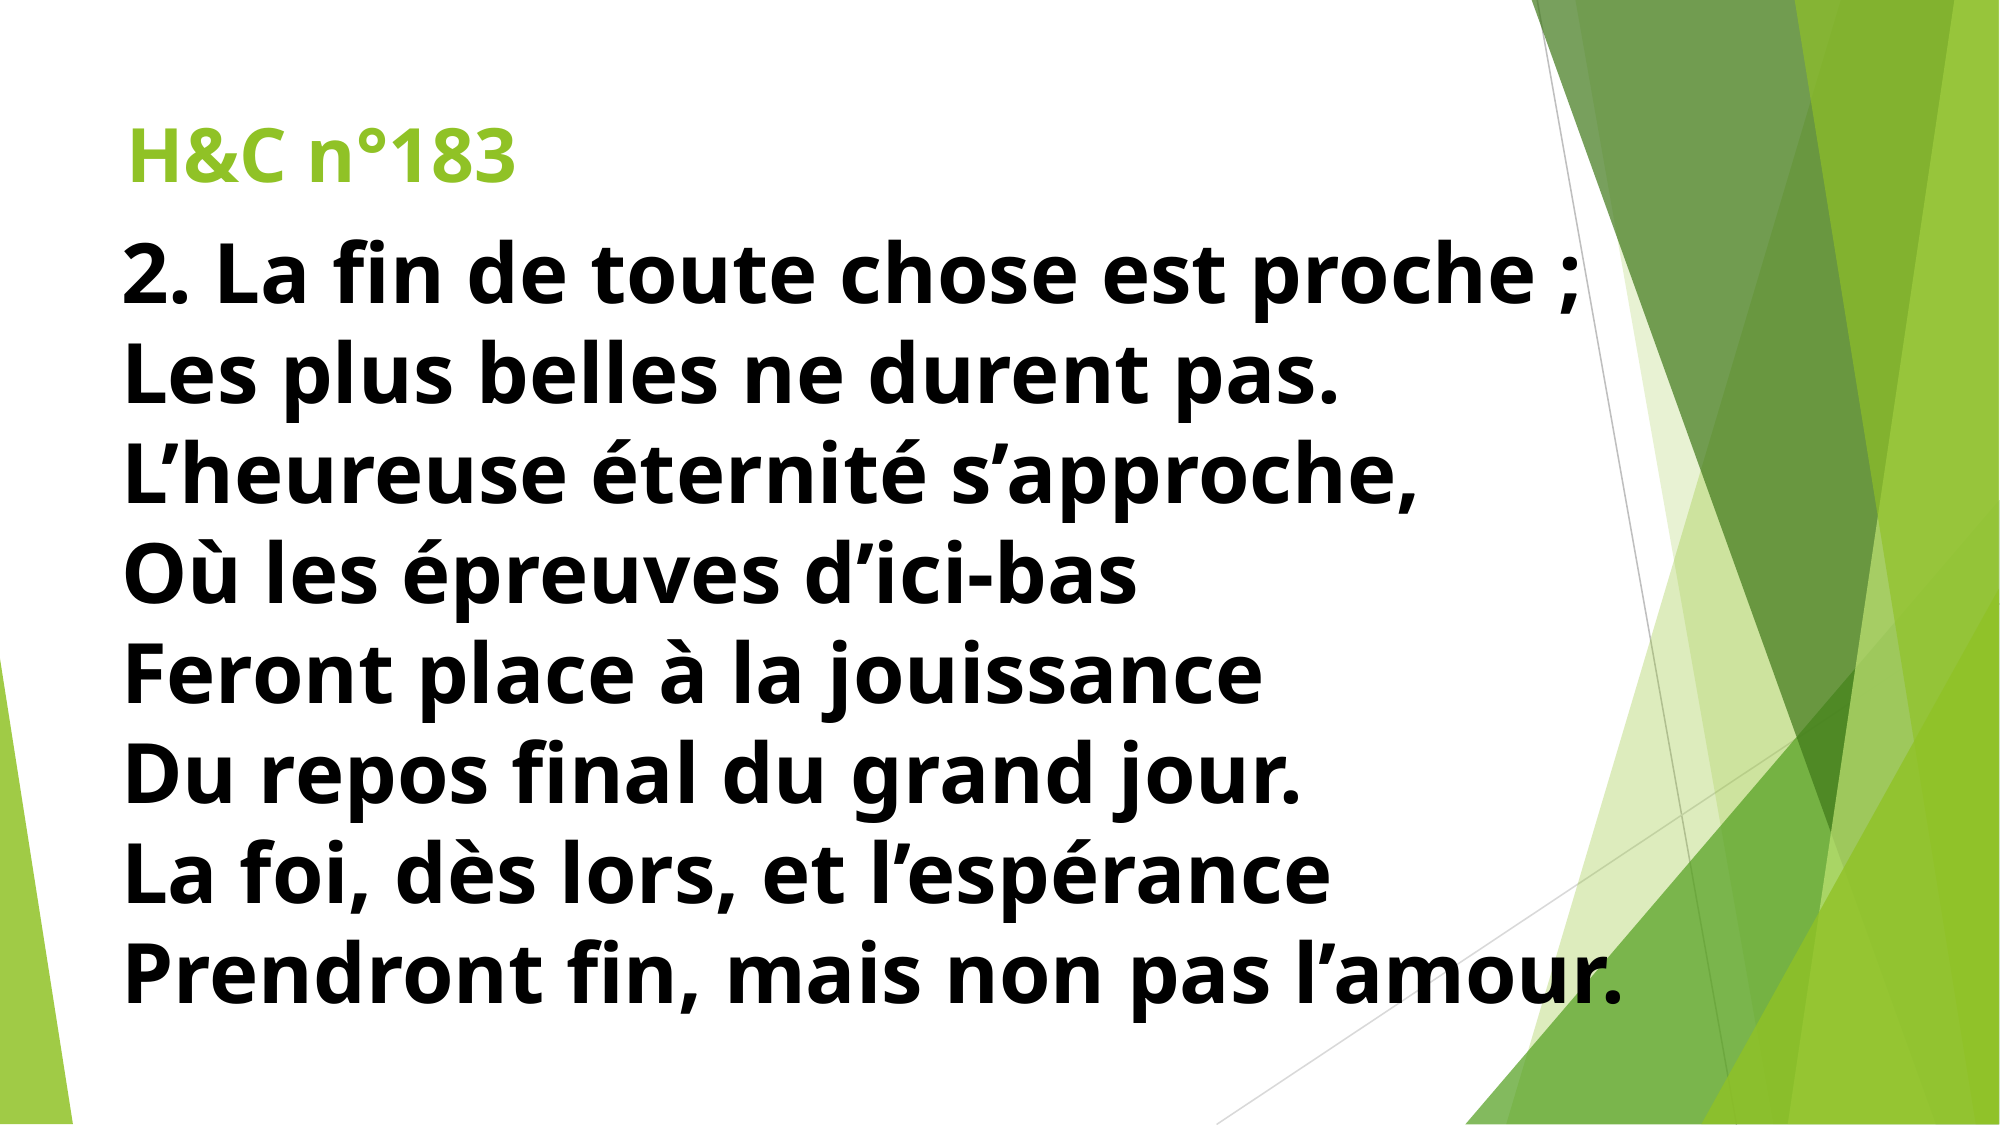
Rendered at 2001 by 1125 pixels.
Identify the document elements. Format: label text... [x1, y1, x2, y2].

text_box 2. La fin de toute chose est proche ; Les plus belles ne durent pas. L’heureuse éternité s’approche, Où les épreuves d’ici-bas Feront place à la jouissance Du repos final du grand jour. La foi, dès lors, et l’espérance Prendront fin, mais non pas l’amour. [106, 213, 1973, 1037]
text_box H&C n°183 [111, 99, 1522, 213]
